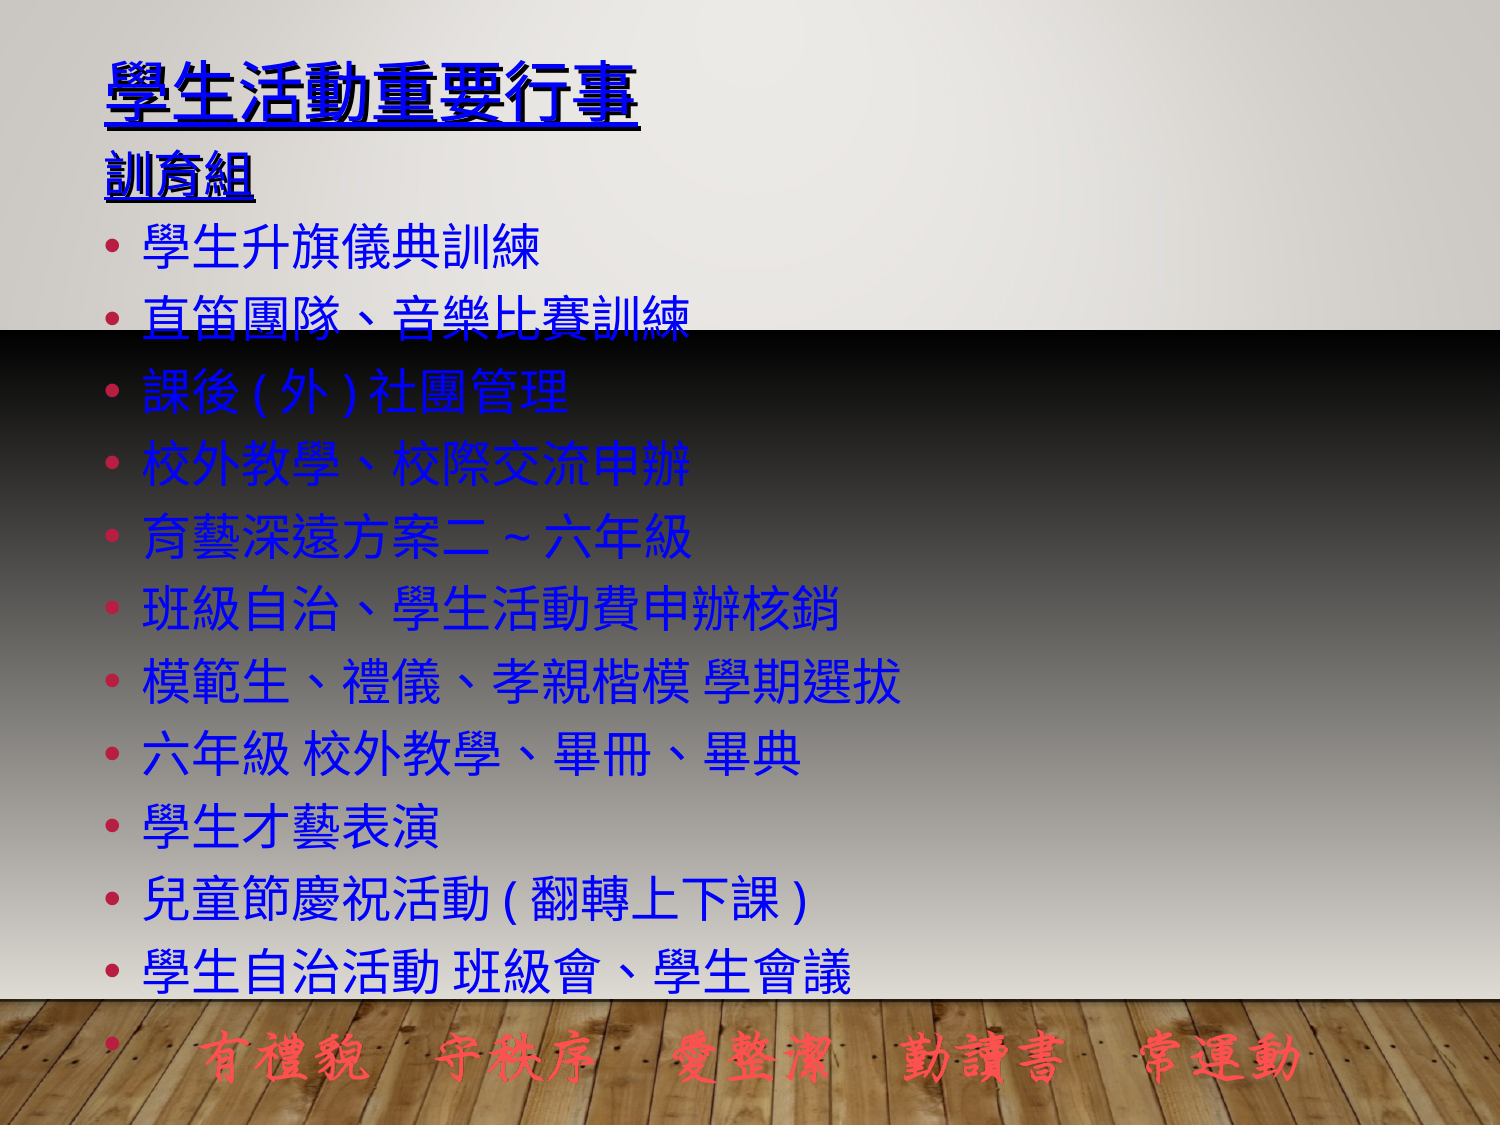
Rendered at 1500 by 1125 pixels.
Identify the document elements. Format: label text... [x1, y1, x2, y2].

text_box 學生活動重要行事 訓育組 學生升旗儀典訓練 直笛團隊、音樂比賽訓練 課後(外)社團管理 校外教學、校際交流申辦 育藝深遠方案二~六年級 班級自治、學生活動費申辦核銷 模範生、禮儀、孝親楷模 學期選拔 六年級 校外教學、畢冊、畢典 學生才藝表演 兒童節慶祝活動(翻轉上下課) 學生自治活動 班級會、學生會議 [88, 42, 1342, 1024]
